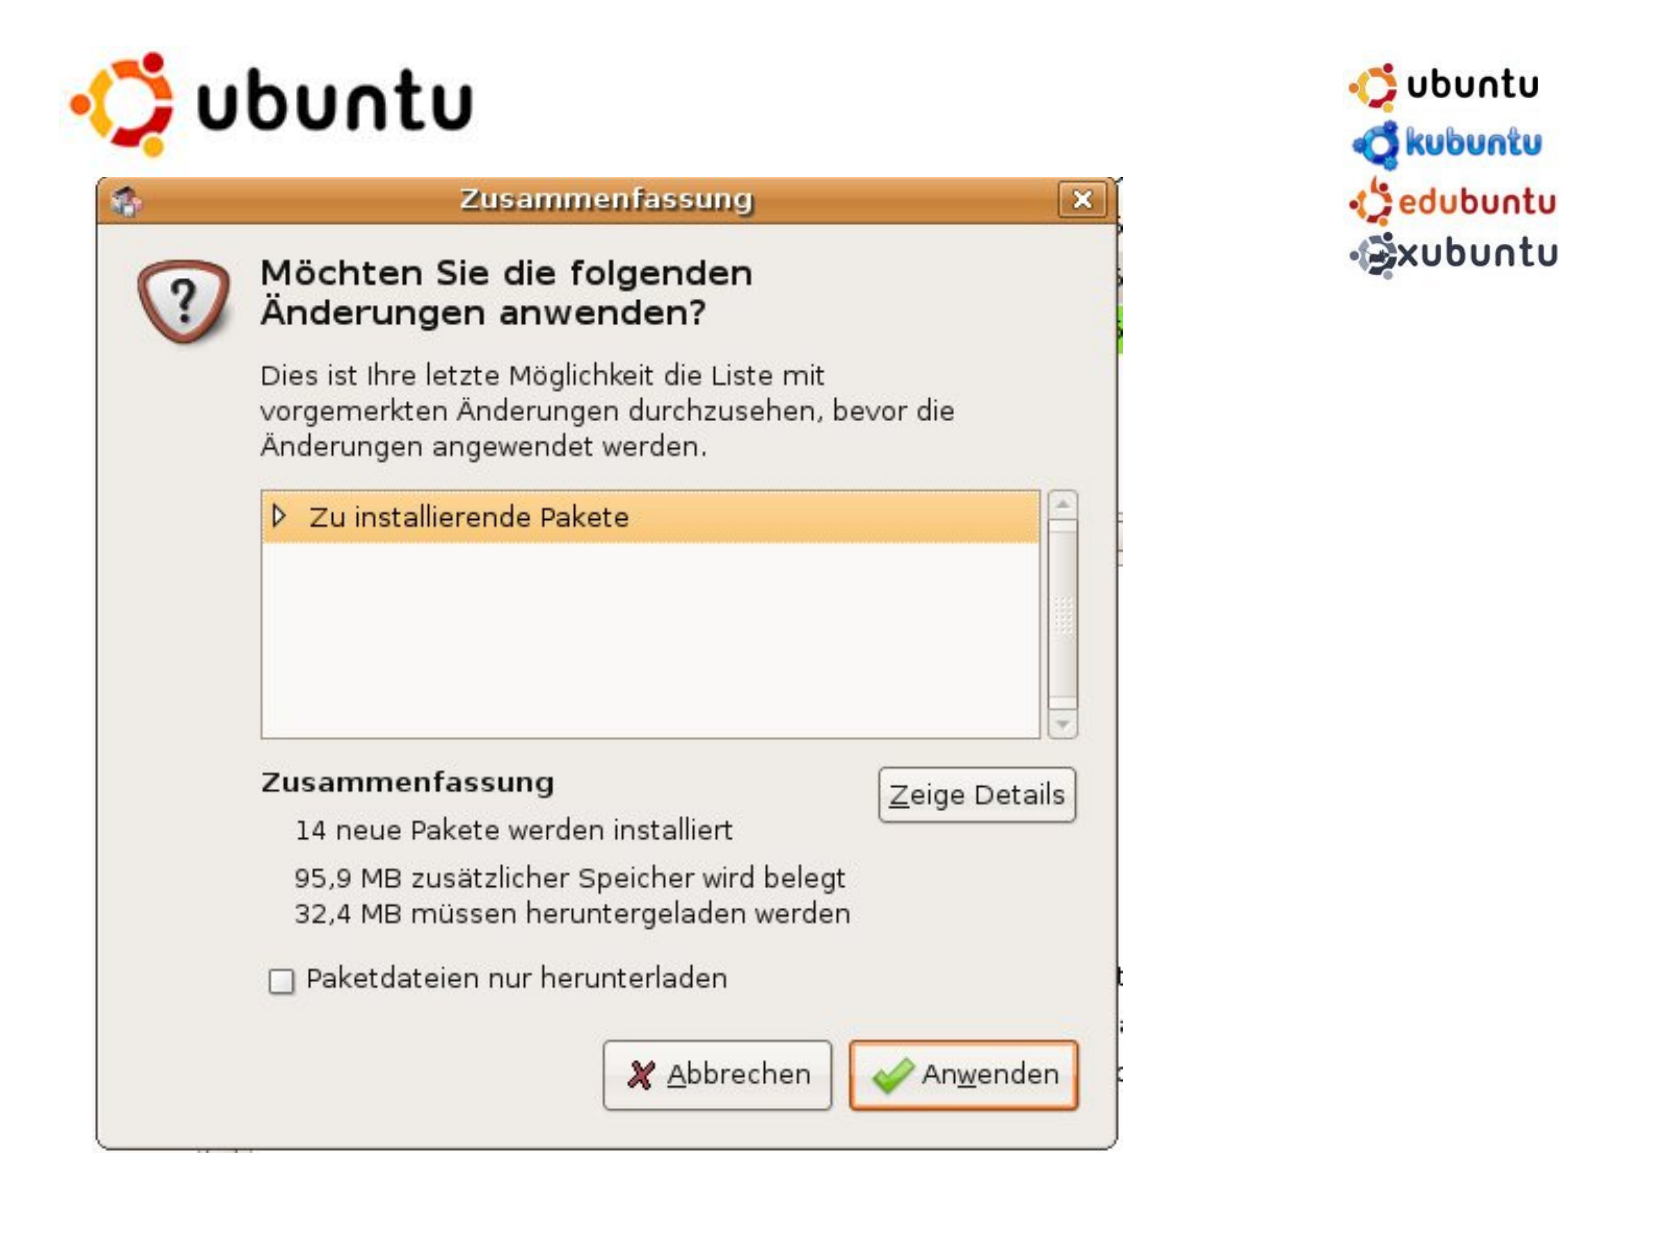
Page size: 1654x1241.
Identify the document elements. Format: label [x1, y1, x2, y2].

picture [1343, 50, 1565, 296]
picture [59, 46, 1123, 1153]
